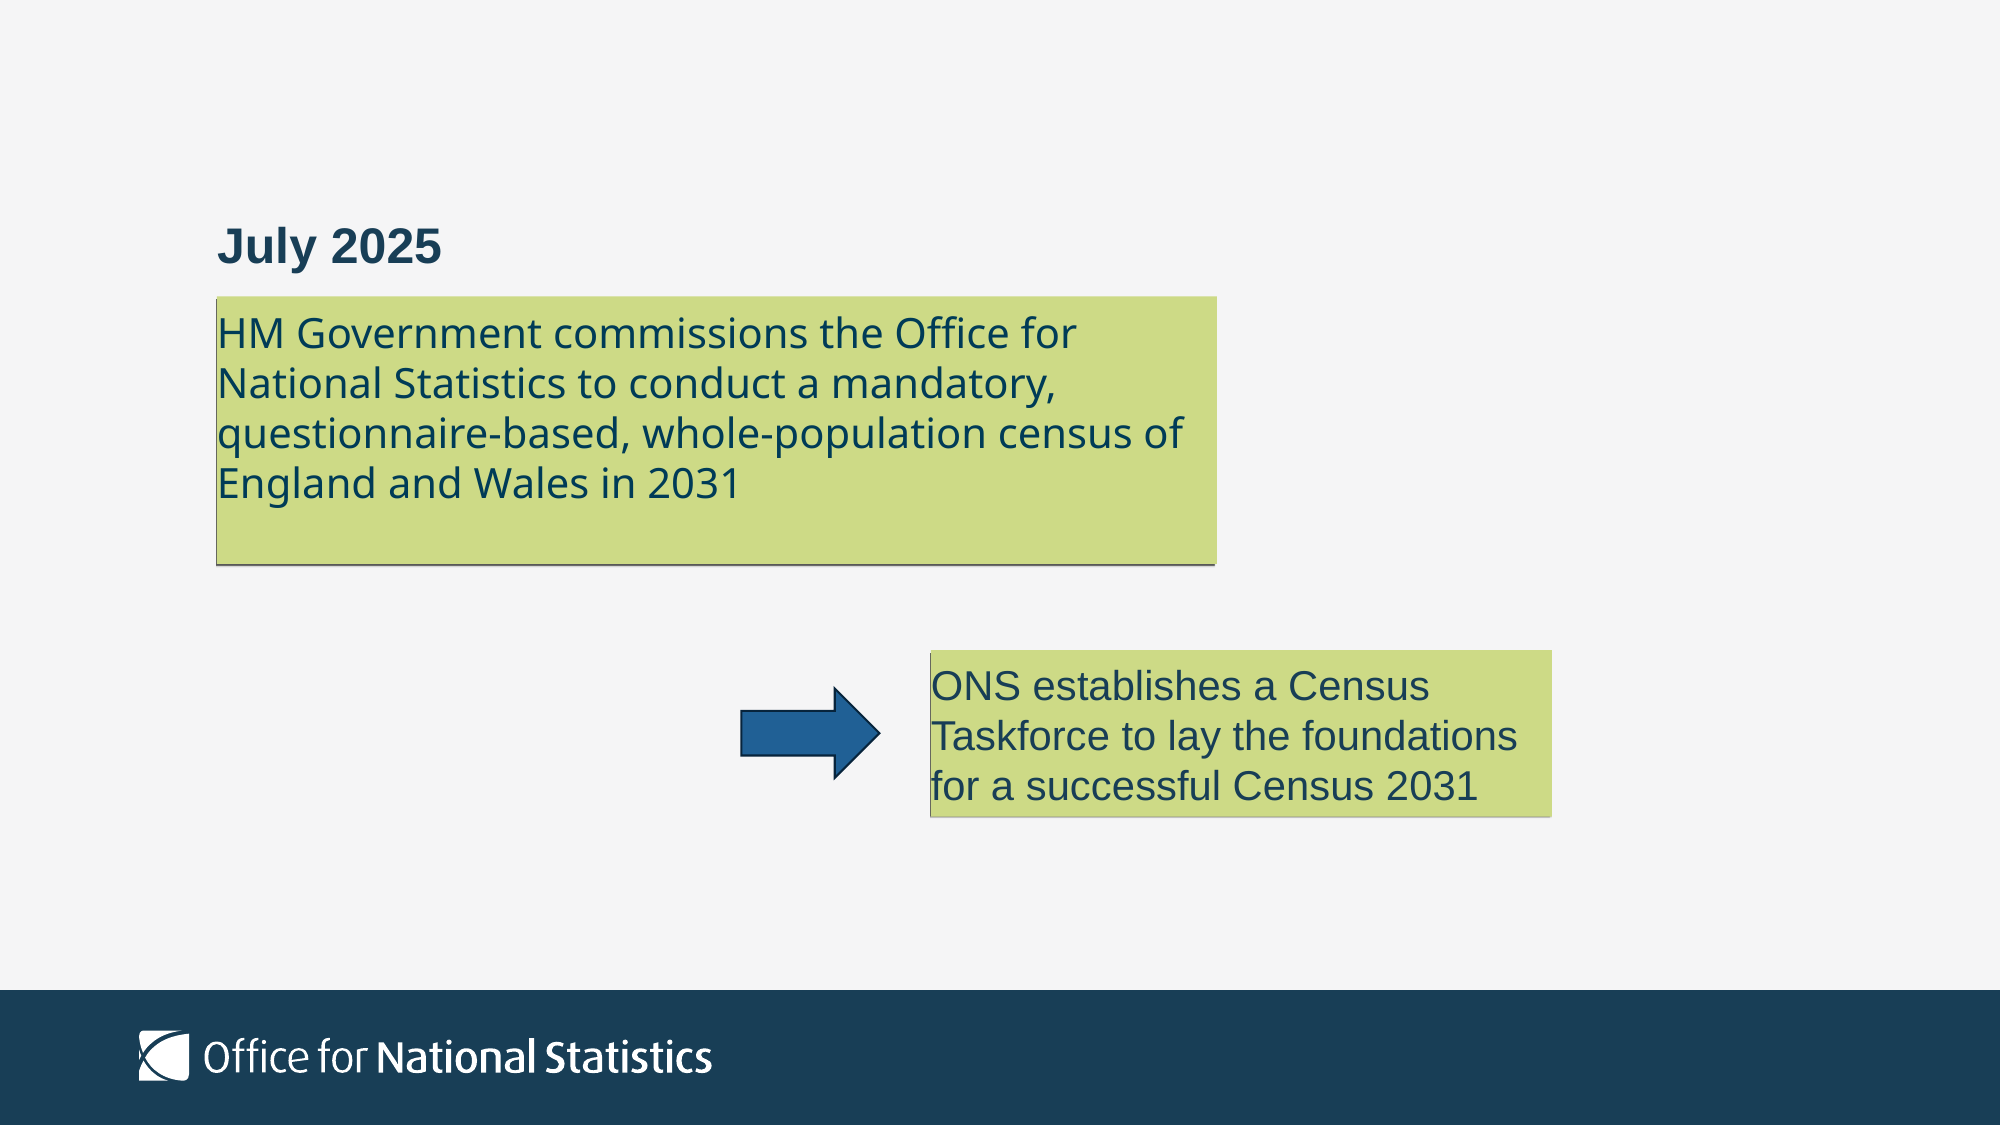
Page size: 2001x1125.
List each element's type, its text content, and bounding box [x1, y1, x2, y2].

text_box HM Government commissions the Office for National Statistics to conduct a mandatory, questionnaire-based, whole-population census of England and Wales in 2031 [216, 296, 1217, 564]
text_box [741, 688, 880, 778]
text_box July 2025 [217, 205, 782, 282]
text_box ONS establishes a Census Taskforce to lay the foundations for a successful Census 2031 [930, 650, 1552, 817]
